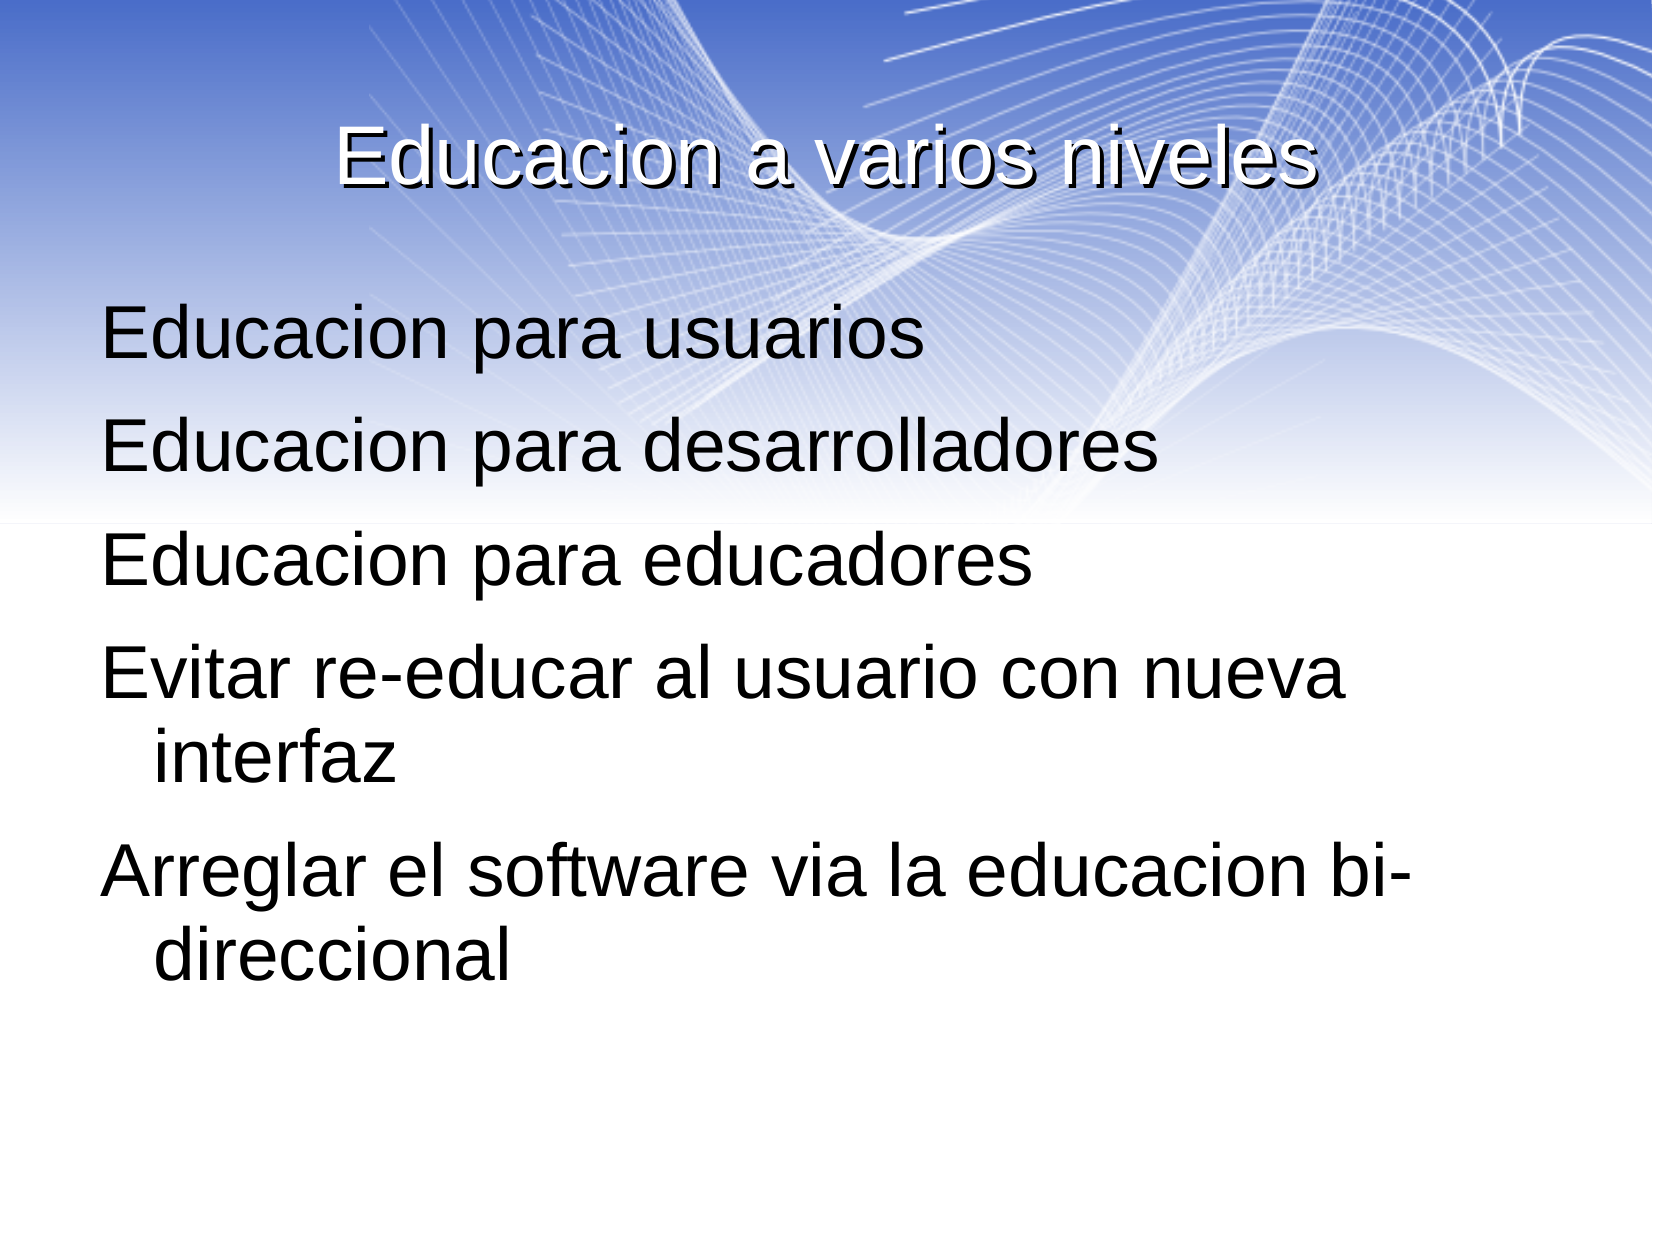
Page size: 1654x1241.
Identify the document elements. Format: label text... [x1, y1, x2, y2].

title Educacion a varios niveles [82, 49, 1571, 263]
picture [369, 0, 1654, 1126]
list Educacion para usuarios Educacion para desarrolladores Educacion para educadores Evitar re-educar al usuario con nueva interfaz Arreglar el software via la educacion bi-direccional [82, 290, 1571, 1095]
